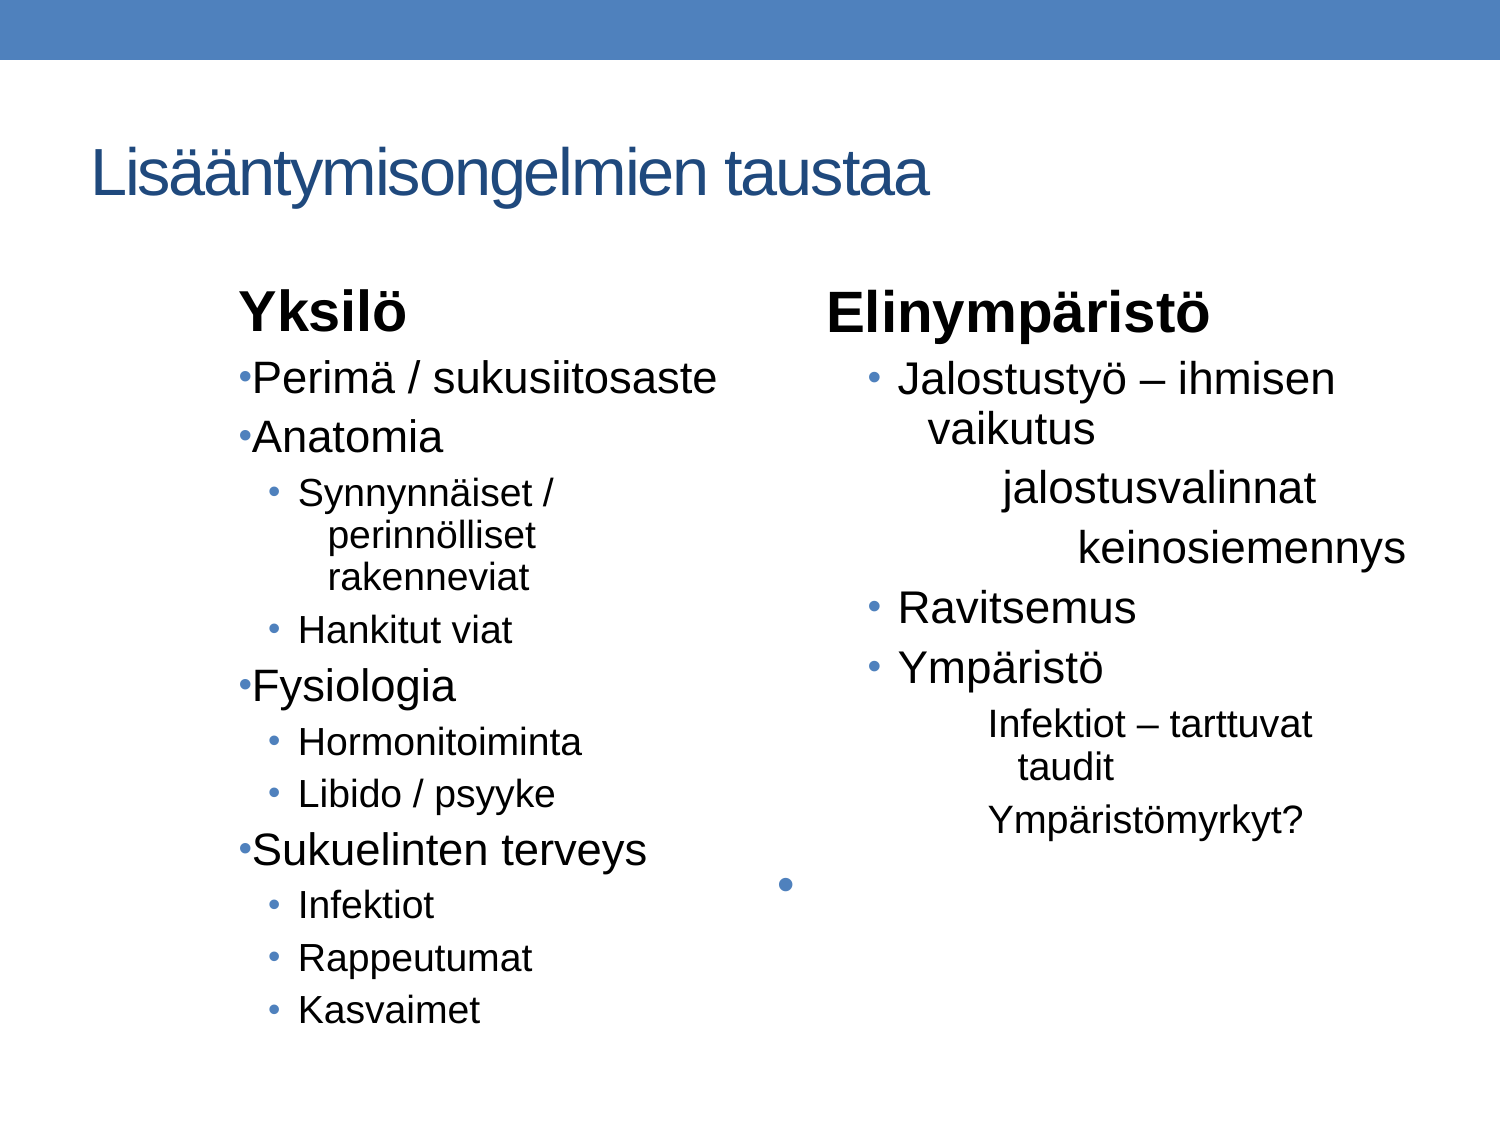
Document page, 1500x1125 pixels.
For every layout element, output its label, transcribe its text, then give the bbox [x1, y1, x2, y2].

title Lisääntymisongelmien taustaa [75, 87, 1426, 251]
list Yksilö Perimä / sukusiitosaste Anatomia Synnynnäiset / perinnölliset rakenneviat Hankitut viat Fysiologia Hormonitoiminta Libido / psyyke Sukuelinten terveys Infektiot Rappeutumat Kasvaimet [75, 274, 738, 1049]
list Elinympäristö Jalostustyö – ihmisen vaikutus jalostusvalinnat keinosiemennys Ravitsemus Ympäristö Infektiot – tarttuvat taudit Ympäristömyrkyt? [762, 274, 1426, 1049]
